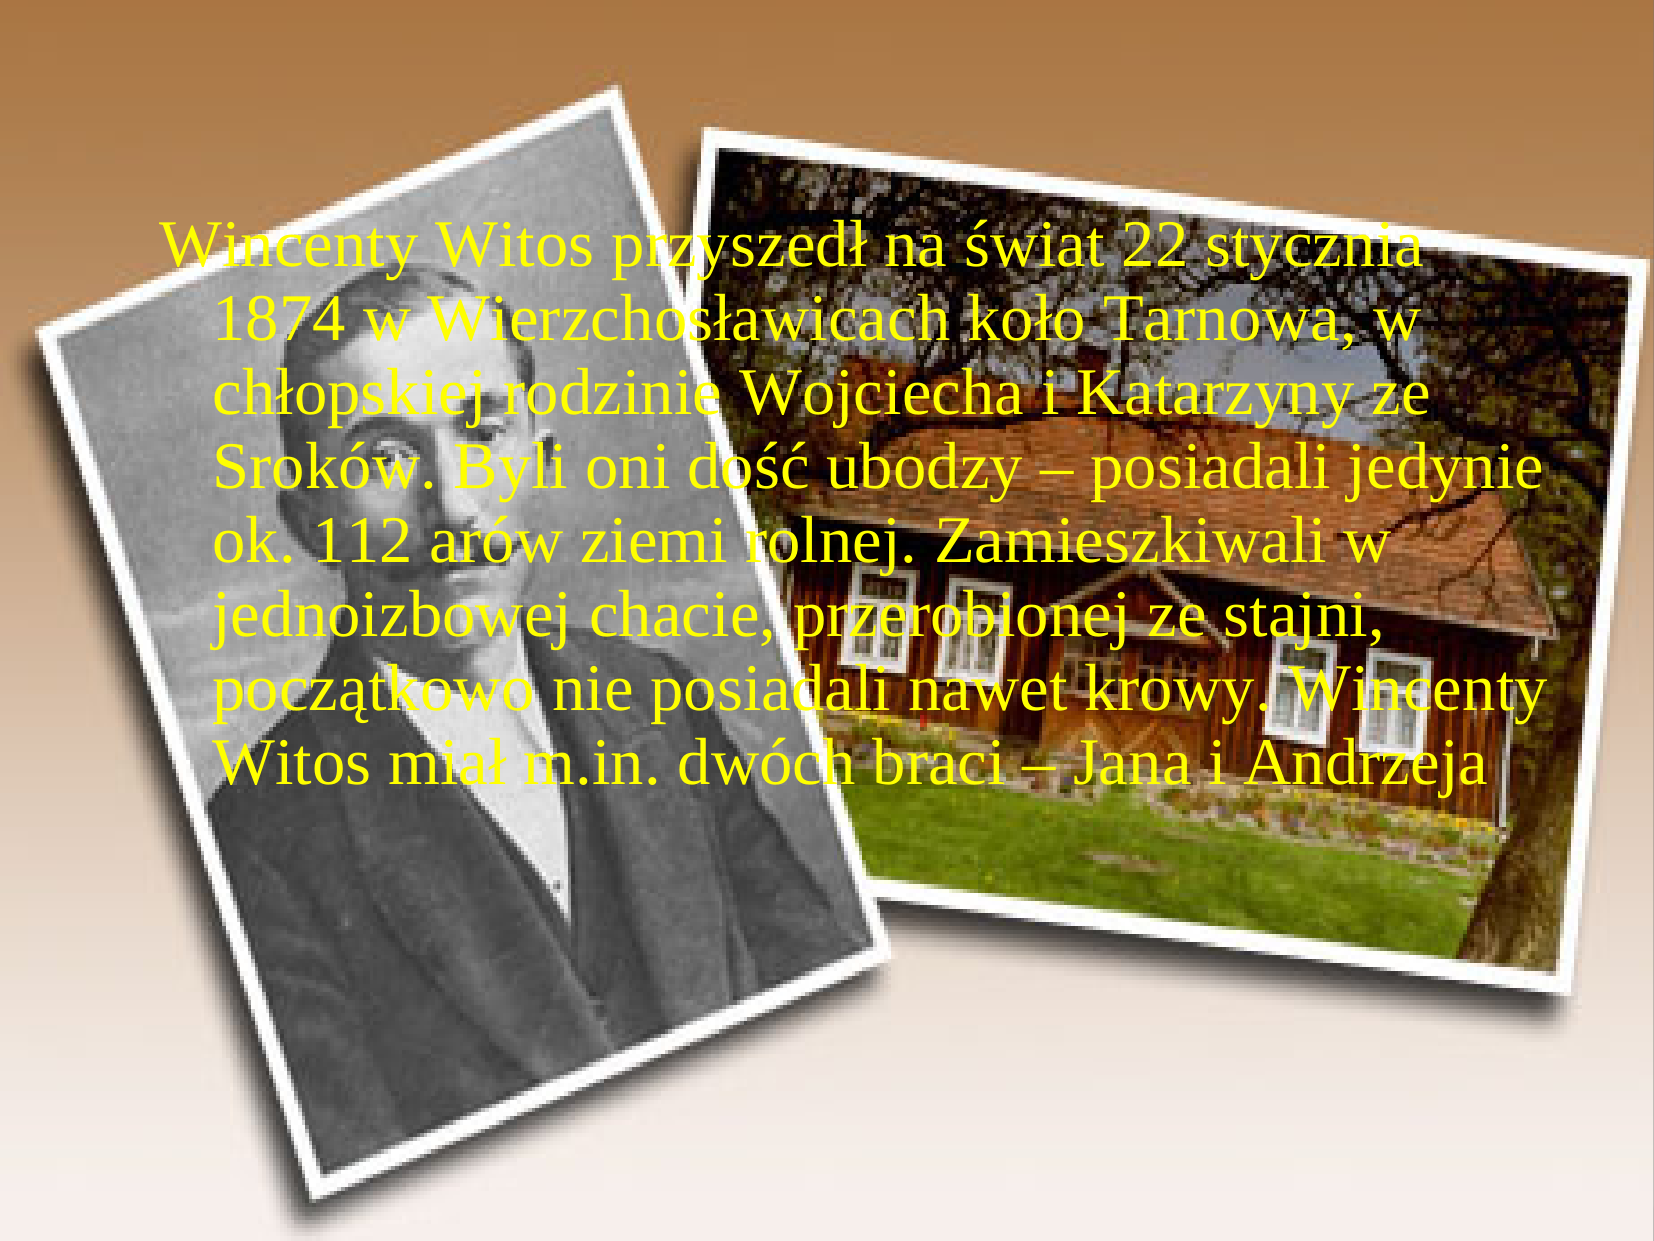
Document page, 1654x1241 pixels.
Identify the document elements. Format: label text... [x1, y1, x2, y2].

picture [0, 0, 1654, 1241]
list Wincenty Witos przyszedł na świat 22 stycznia 1874 w Wierzchosławicach koło Tarnowa, w chłopskiej rodzinie Wojciecha i Katarzyny ze Sroków. Byli oni dość ubodzy – posiadali jedynie ok. 112 arów ziemi rolnej. Zamieszkiwali w jednoizbowej chacie, przerobionej ze stajni, początkowo nie posiadali nawet krowy. Wincenty Witos miał m.in. dwóch braci – Jana i Andrzeja [70, 206, 1559, 912]
